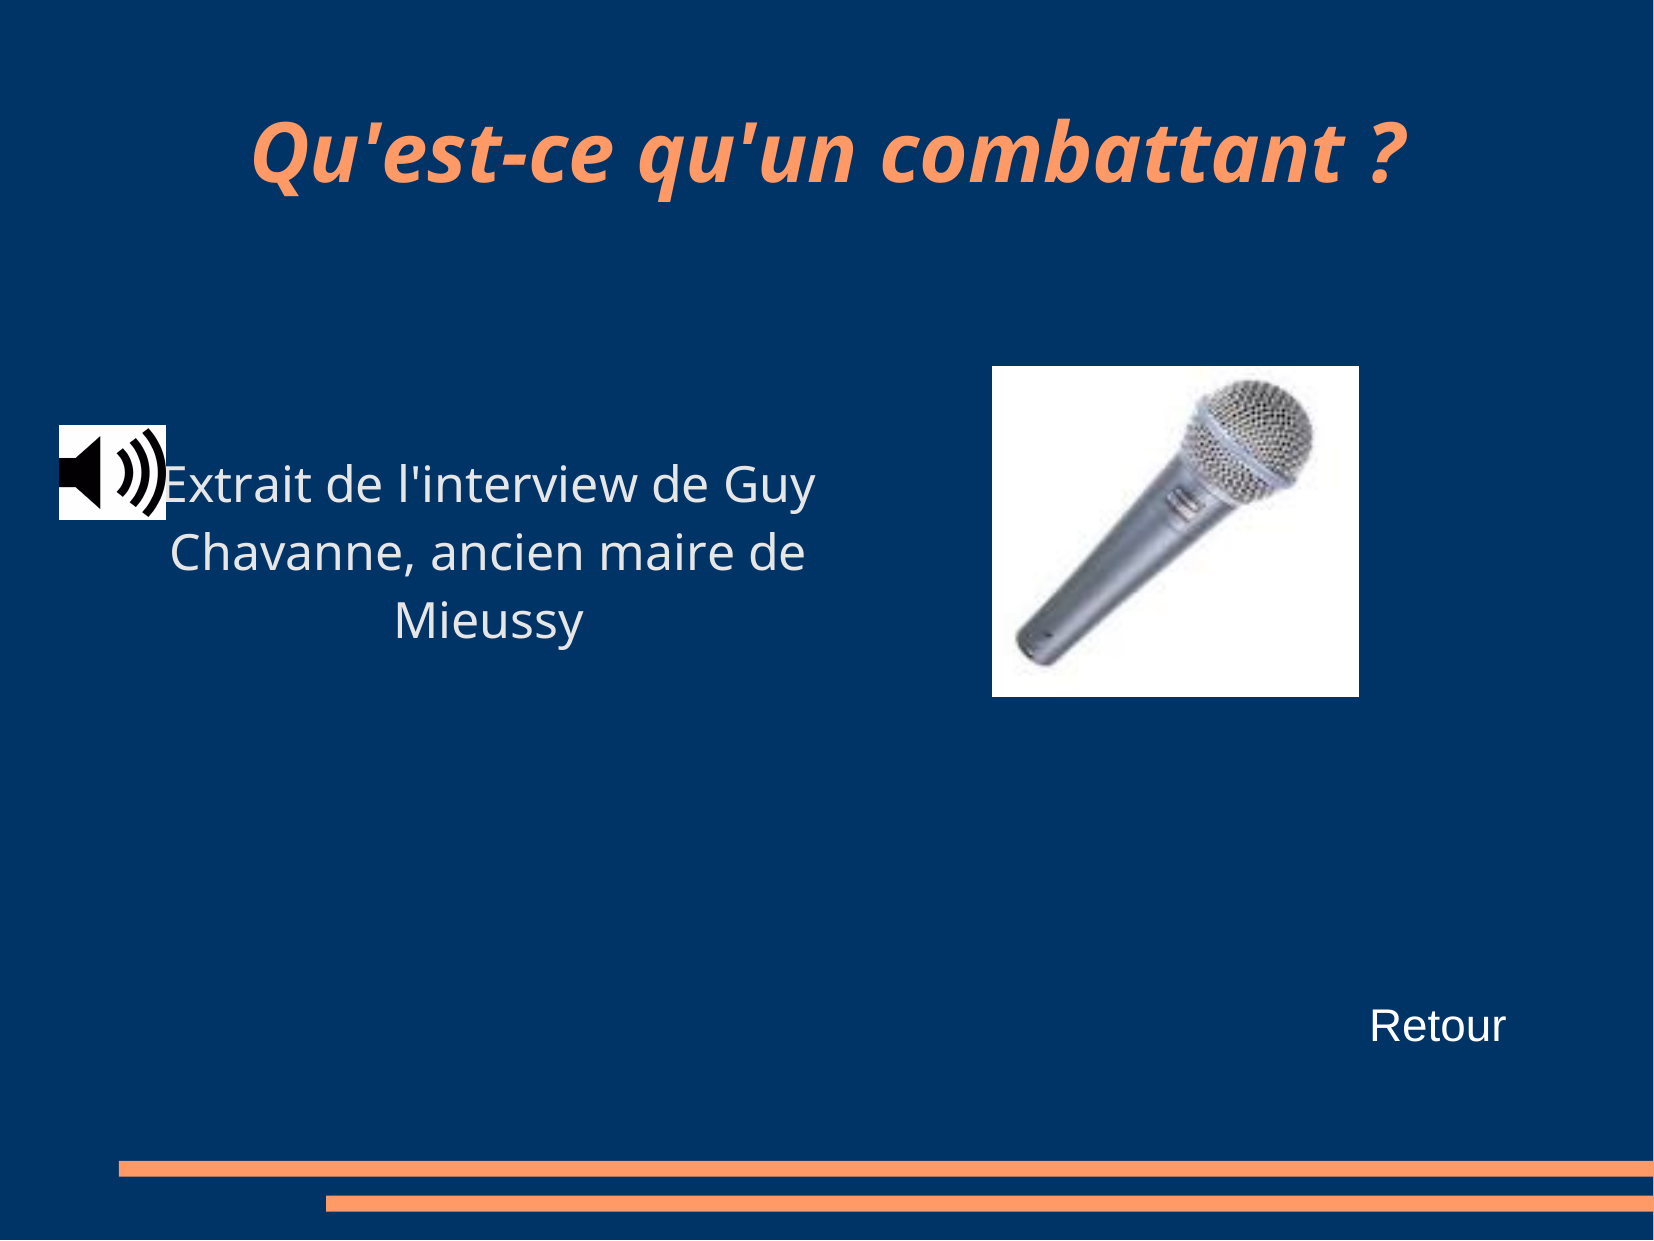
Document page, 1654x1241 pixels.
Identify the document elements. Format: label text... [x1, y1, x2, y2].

picture [992, 366, 1359, 697]
picture [59, 425, 166, 520]
list Extrait de l'interview de Guy Chavanne, ancien maire de Mieussy [82, 448, 824, 697]
title Qu'est-ce qu'un combattant ? [121, 46, 1534, 254]
text_box Retour [1328, 992, 1548, 1064]
